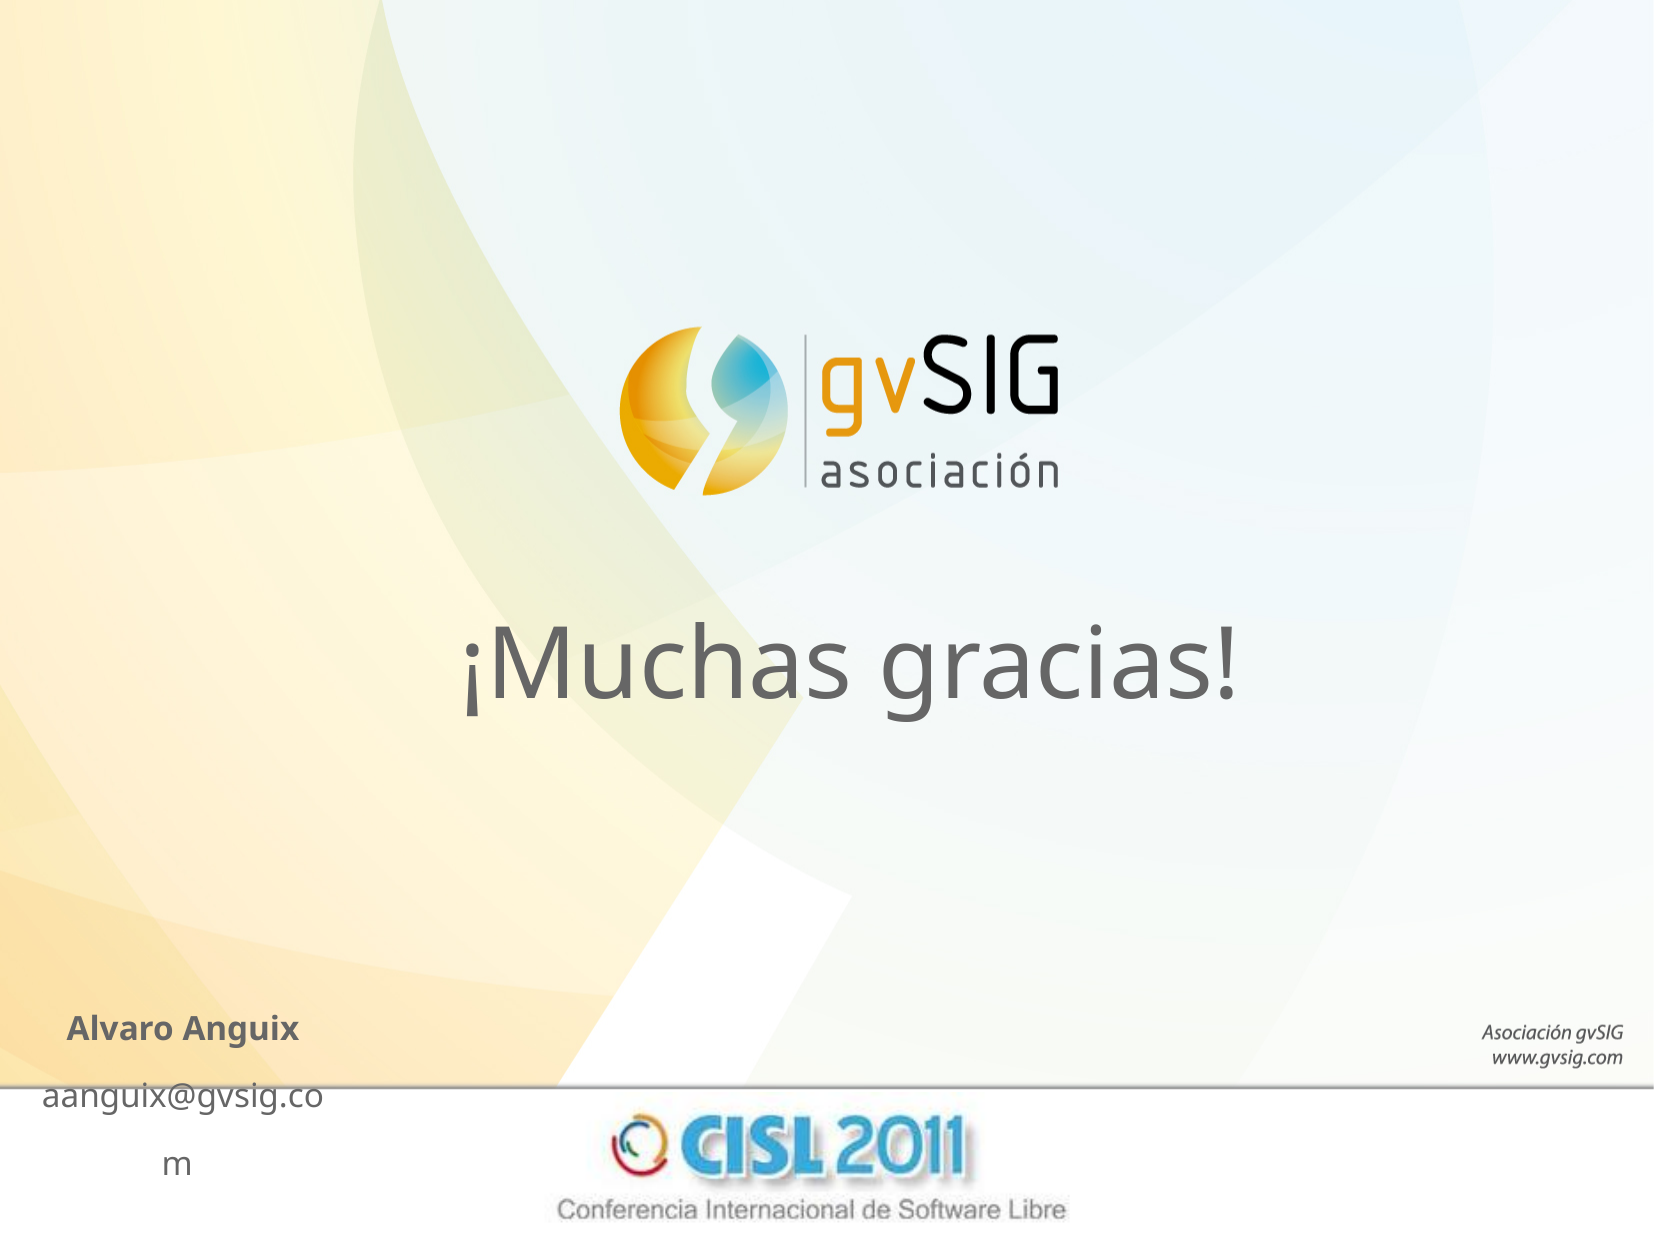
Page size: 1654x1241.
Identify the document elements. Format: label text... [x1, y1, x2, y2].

picture [177, 1092, 184, 1101]
picture [0, 0, 1654, 1241]
title ¡Muchas gracias! [135, 601, 1565, 718]
text_box Alvaro Anguix aanguix@gvsig.com [0, 974, 355, 1086]
